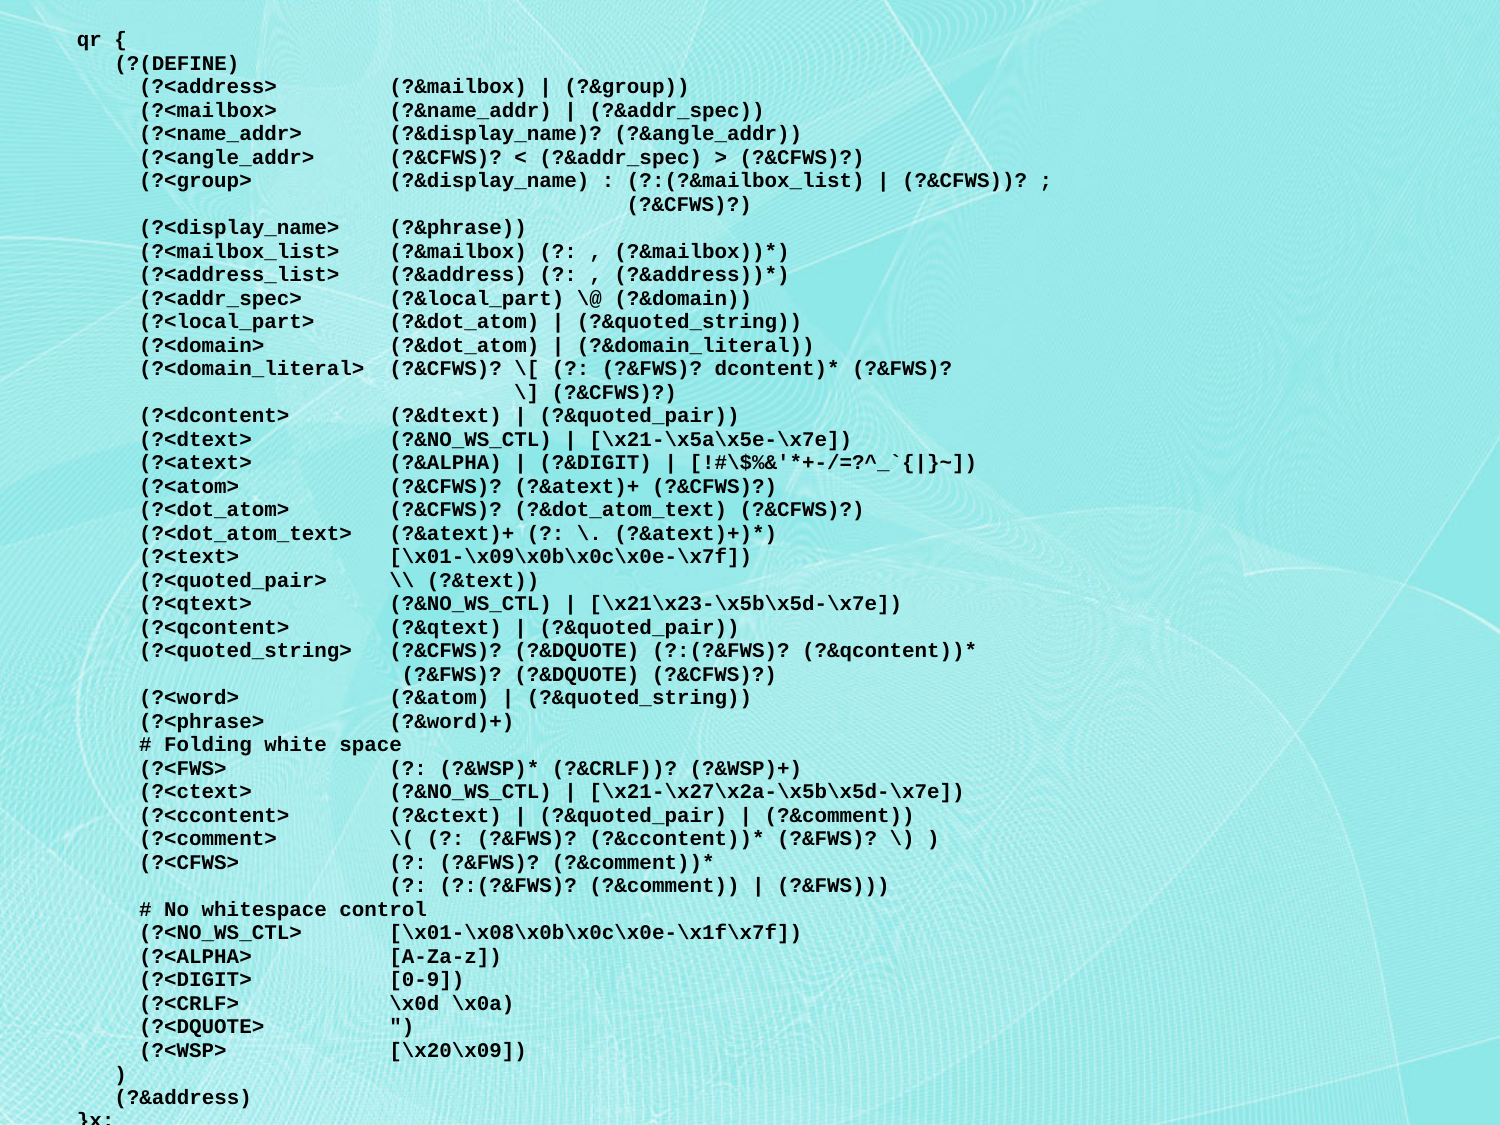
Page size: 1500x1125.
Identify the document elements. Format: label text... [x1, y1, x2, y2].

picture [0, 0, 1500, 1125]
list qr { (?(DEFINE) (?<address> (?&mailbox) | (?&group)) (?<mailbox> (?&name_addr) | (?&addr_spec)) (?<name_addr> (?&display_name)? (?&angle_addr)) (?<angle_addr> (?&CFWS)? < (?&addr_spec) > (?&CFWS)?) (?<group> (?&display_name) : (?:(?&mailbox_list) | (?&CFWS))? ; (?&CFWS)?) (?<display_name> (?&phrase)) (?<mailbox_list> (?&mailbox) (?: , (?&mailbox))*) (?<address_list> (?&address) (?: , (?&address))*) (?<addr_spec> (?&local_part) \@ (?&domain)) (?<local_part> (?&dot_atom) | (?&quoted_string)) (?<domain> (?&dot_atom) | (?&domain_literal)) (?<domain_literal> (?&CFWS)? \[ (?: (?&FWS)? dcontent)* (?&FWS)? \] (?&CFWS)?) (?<dcontent> (?&dtext) | (?&quoted_pair)) (?<dtext> (?&NO_WS_CTL) | [\x21-\x5a\x5e-\x7e]) (?<atext> (?&ALPHA) | (?&DIGIT) | [!#\$%&'*+-/=?^_`{|}~]) (?<atom> (?&CFWS)? (?&atext)+ (?&CFWS)?) (?<dot_atom> (?&CFWS)? (?&dot_atom_text) (?&CFWS)?) (?<dot_atom_text> (?&atext)+ (?: \. (?&atext)+)*) (?<text> [\x01-\x09\x0b\x0c\x0e-\x7f]) (?<quoted_pair> \\ (?&text)) (?<qtext> (?&NO_WS_CTL) | [\x21\x23-\x5b\x5d-\x7e]) (?<qcontent> (?&qtext) | (?&quoted_pair)) (?<quoted_string> (?&CFWS)? (?&DQUOTE) (?:(?&FWS)? (?&qcontent))* (?&FWS)? (?&DQUOTE) (?&CFWS)?) (?<word> (?&atom) | (?&quoted_string)) (?<phrase> (?&word)+) # Folding white space (?<FWS> (?: (?&WSP)* (?&CRLF))? (?&WSP)+) (?<ctext> (?&NO_WS_CTL) | [\x21-\x27\x2a-\x5b\x5d-\x7e]) (?<ccontent> (?&ctext) | (?&quoted_pair) | (?&comment)) (?<comment> \( (?: (?&FWS)? (?&ccontent))* (?&FWS)? \) ) (?<CFWS> (?: (?&FWS)? (?&comment))* (?: (?:(?&FWS)? (?&comment)) | (?&FWS))) # No whitespace control (?<NO_WS_CTL> [\x01-\x08\x0b\x0c\x0e-\x1f\x7f]) (?<ALPHA> [A-Za-z]) (?<DIGIT> [0-9]) (?<CRLF> \x0d \x0a) (?<DQUOTE> ") (?<WSP> [\x20\x09]) ) (?&address) }x; [59, 29, 1410, 1125]
